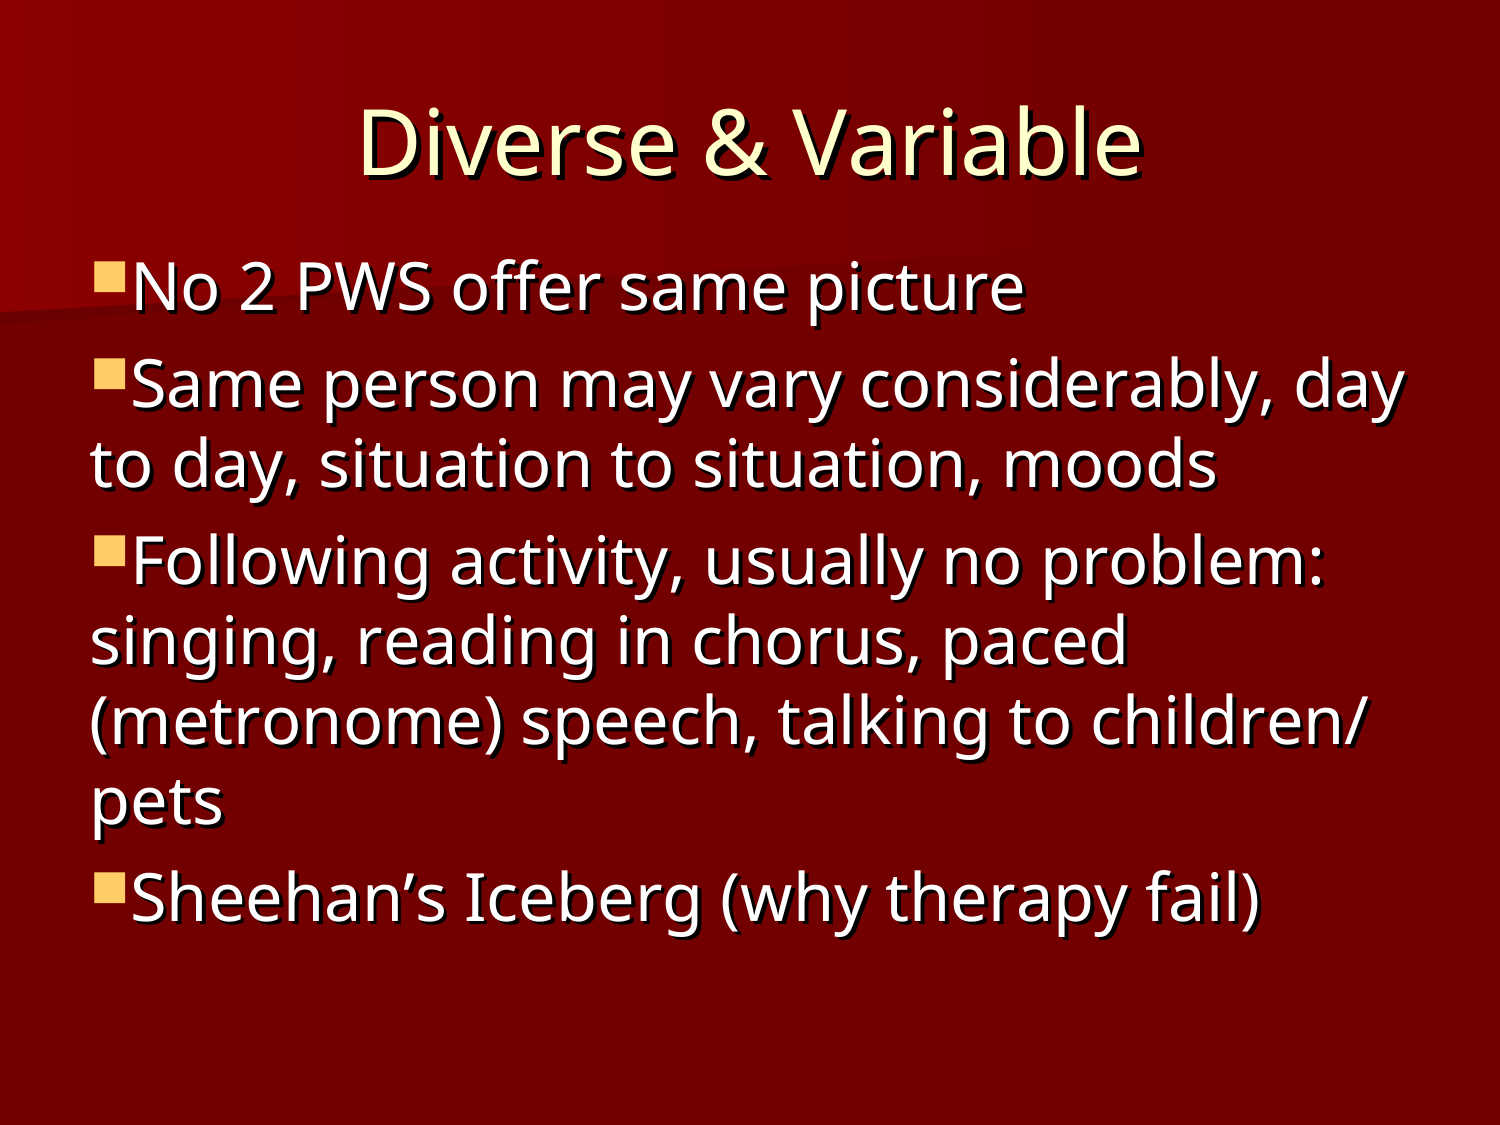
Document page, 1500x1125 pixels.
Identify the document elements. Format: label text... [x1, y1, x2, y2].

title Diverse & Variable [75, 45, 1426, 233]
list No 2 PWS offer same picture Same person may vary considerably, day to day, situation to situation, moods Following activity, usually no problem: singing, reading in chorus, paced (metronome) speech, talking to children/ pets Sheehan’s Iceberg (why therapy fail)‏ [75, 236, 1426, 1125]
